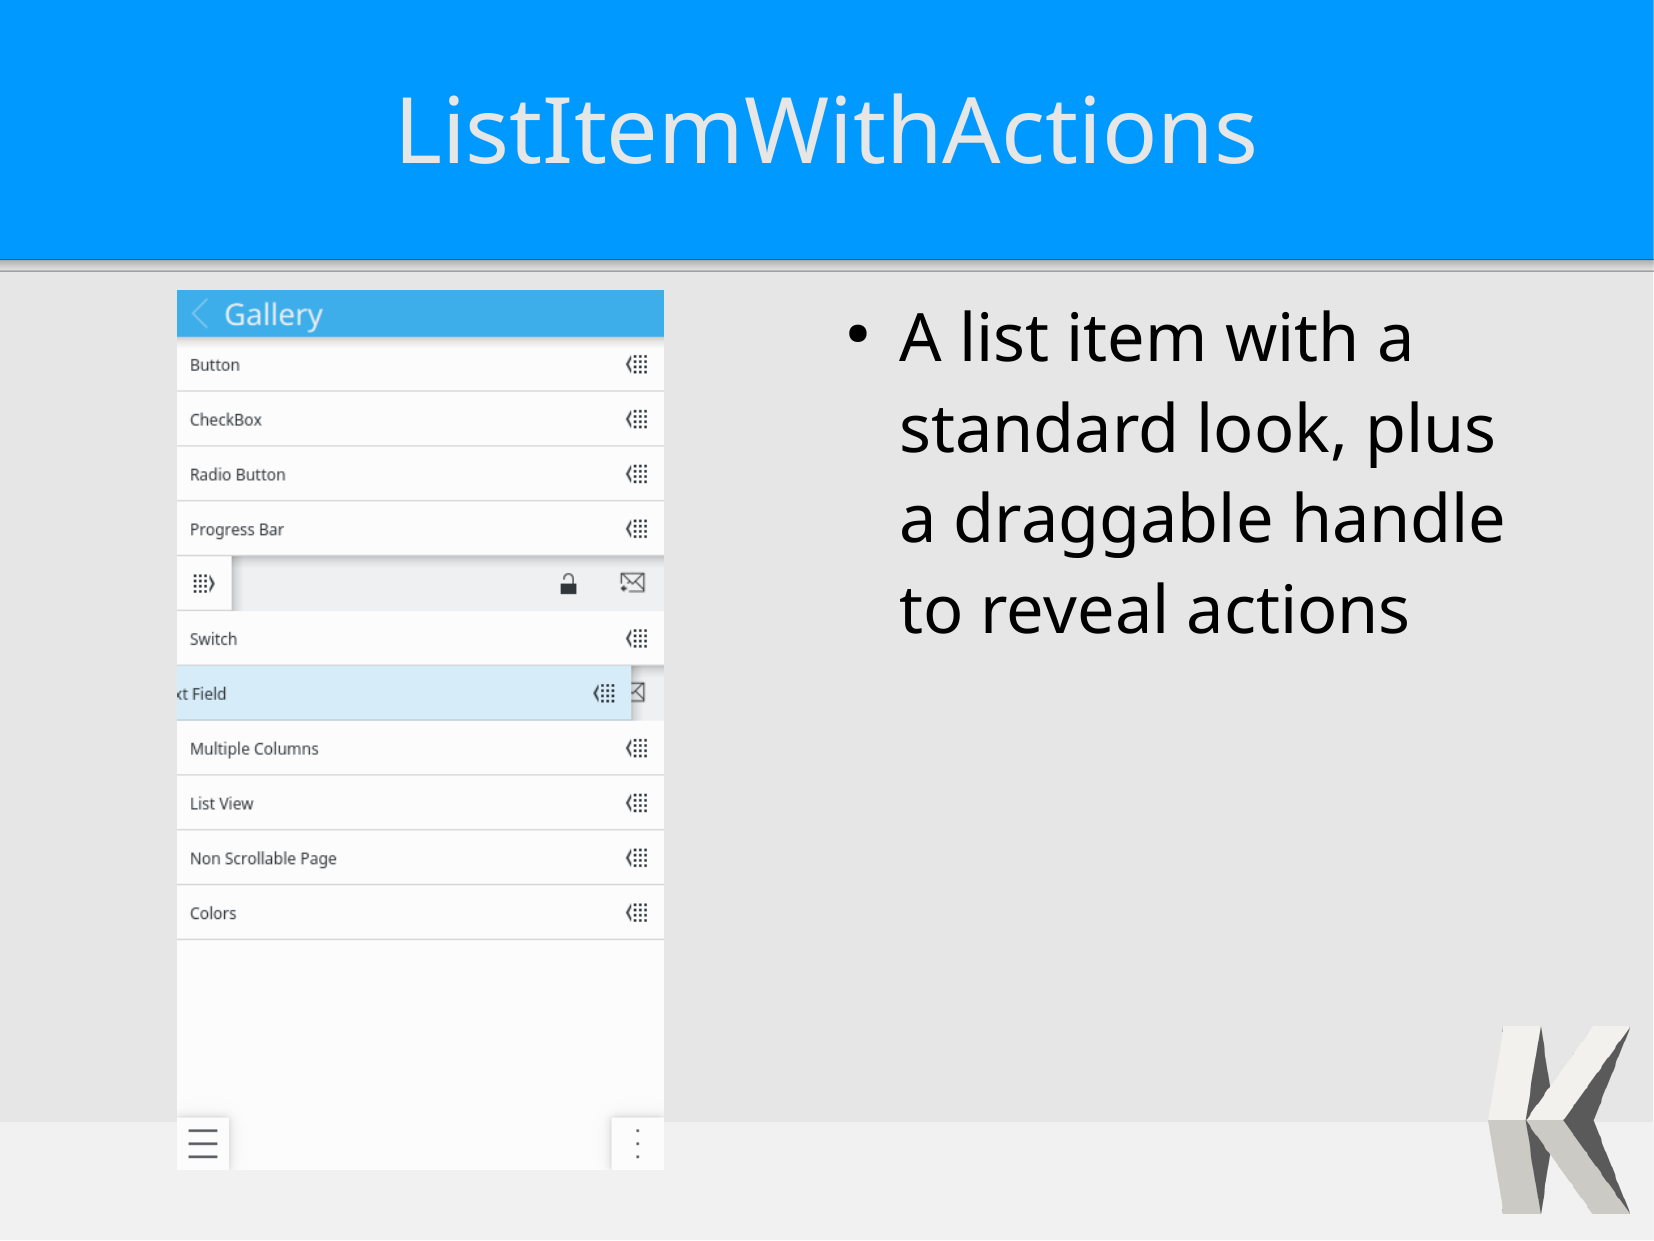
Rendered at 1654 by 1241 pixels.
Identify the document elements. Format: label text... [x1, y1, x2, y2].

picture [177, 290, 664, 1170]
picture [1488, 1026, 1630, 1214]
title ListItemWithActions [82, 24, 1571, 232]
list A list item with a standard look, plus a draggable handle to reveal actions [828, 290, 1539, 1010]
